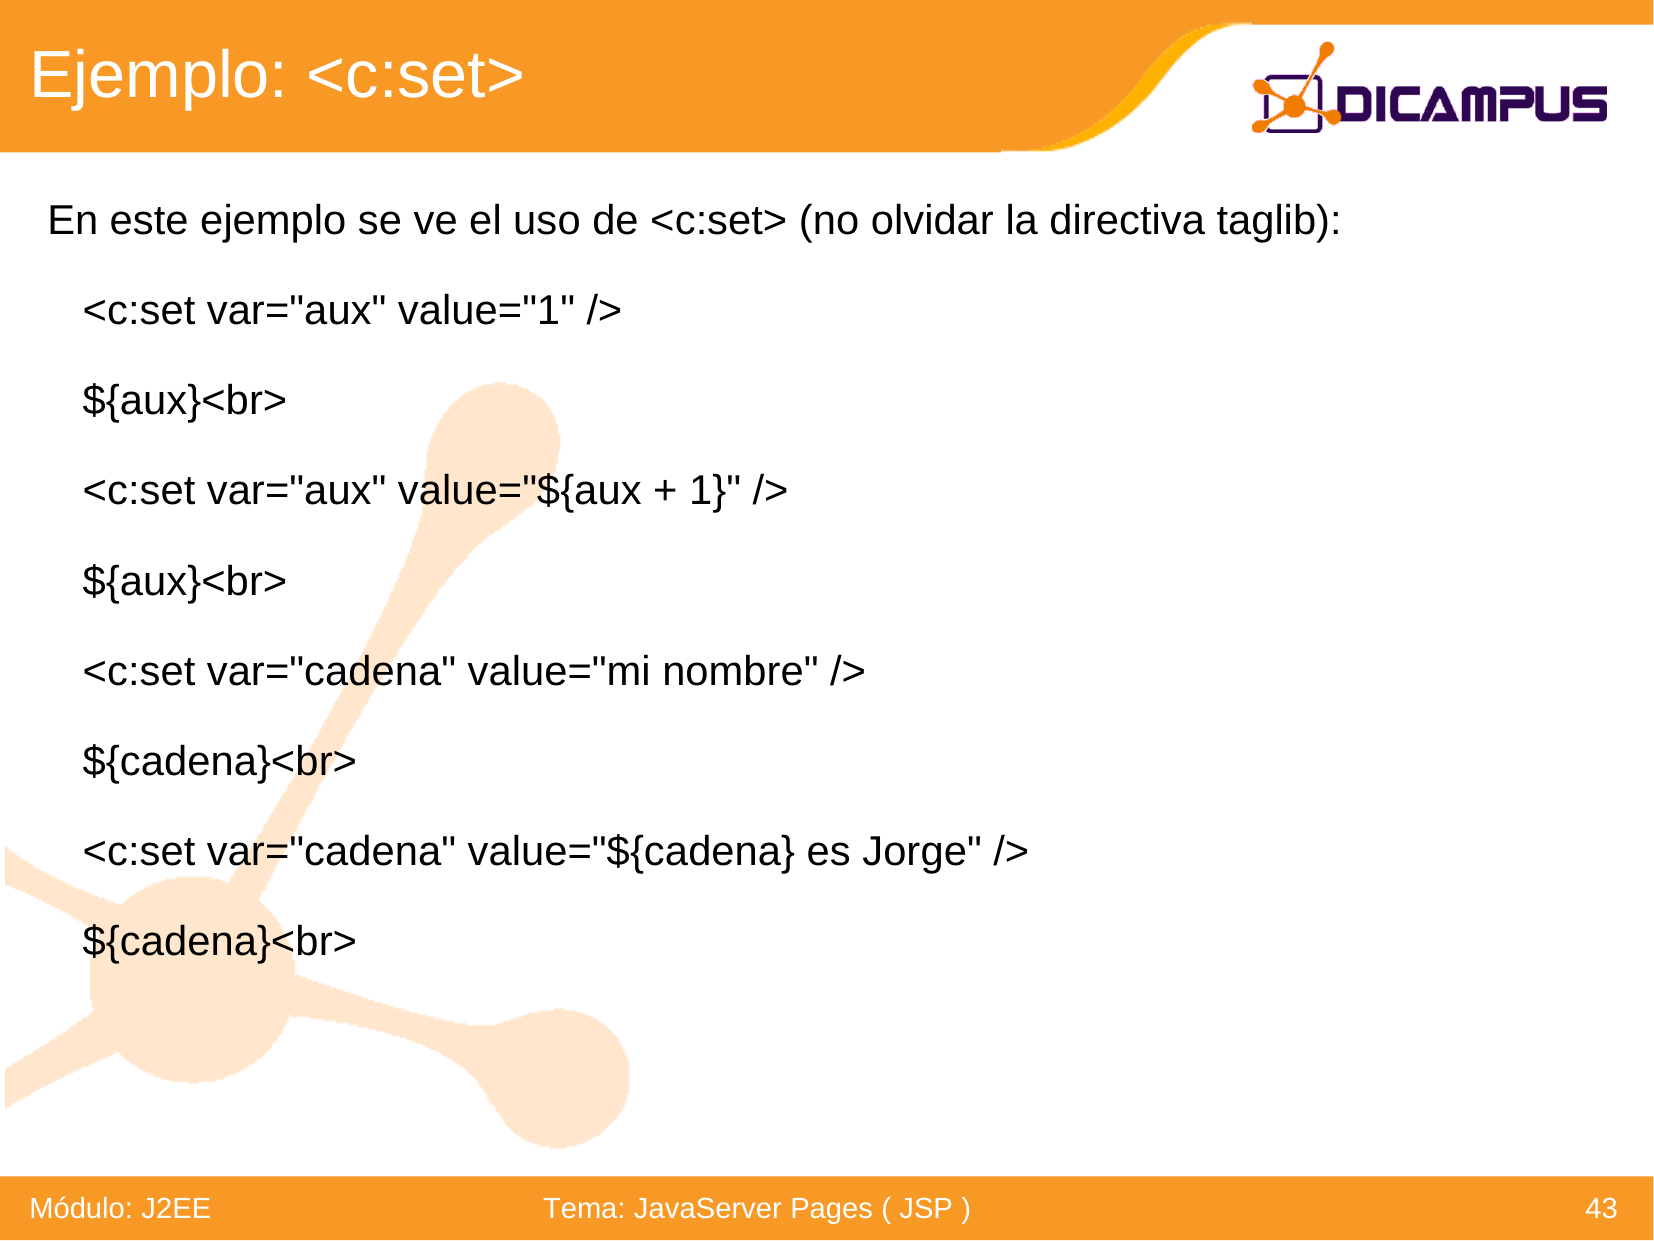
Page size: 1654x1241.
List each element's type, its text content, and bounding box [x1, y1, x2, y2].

text_box En este ejemplo se ve el uso de <c:set> (no olvidar la directiva taglib): <c:set var="aux" value="1" /> ${aux}<br> <c:set var="aux" value="${aux + 1}" /> ${aux}<br> <c:set var="cadena" value="mi nombre" /> ${cadena}<br> <c:set var="cadena" value="${cadena} es Jorge" /> ${cadena}<br> [0, 191, 1654, 1241]
picture [1001, 4, 1607, 173]
text_box Ejemplo: <c:set> [29, 39, 1001, 112]
text_box [0, 0, 1654, 153]
